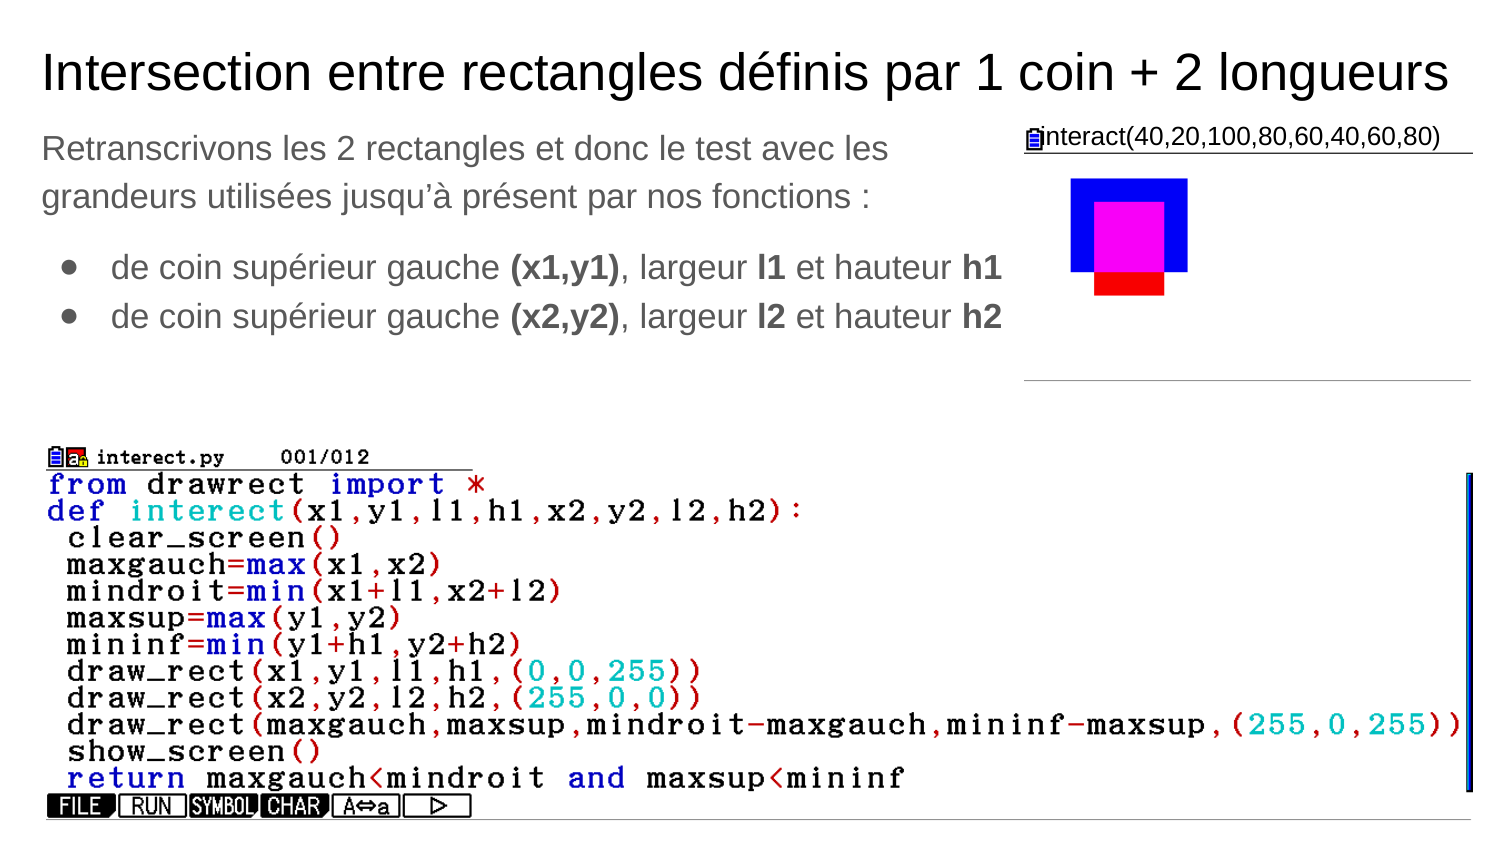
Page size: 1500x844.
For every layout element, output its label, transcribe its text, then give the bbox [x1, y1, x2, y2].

picture [1024, 127, 1473, 380]
list Retranscrivons les 2 rectangles et donc le test avec les grandeurs utilisées jusqu’à présent par nos fonctions : de coin supérieur gauche (x1,y1), largeur l1 et hauteur h1 de coin supérieur gauche (x2,y2), largeur l2 et hauteur h2 [26, 104, 1018, 443]
text_box interact(40,20,100,80,60,40,60,80) [1025, 104, 1473, 170]
picture [46, 445, 1473, 819]
title Intersection entre rectangles définis par 1 coin + 2 longueurs [26, 23, 1473, 117]
